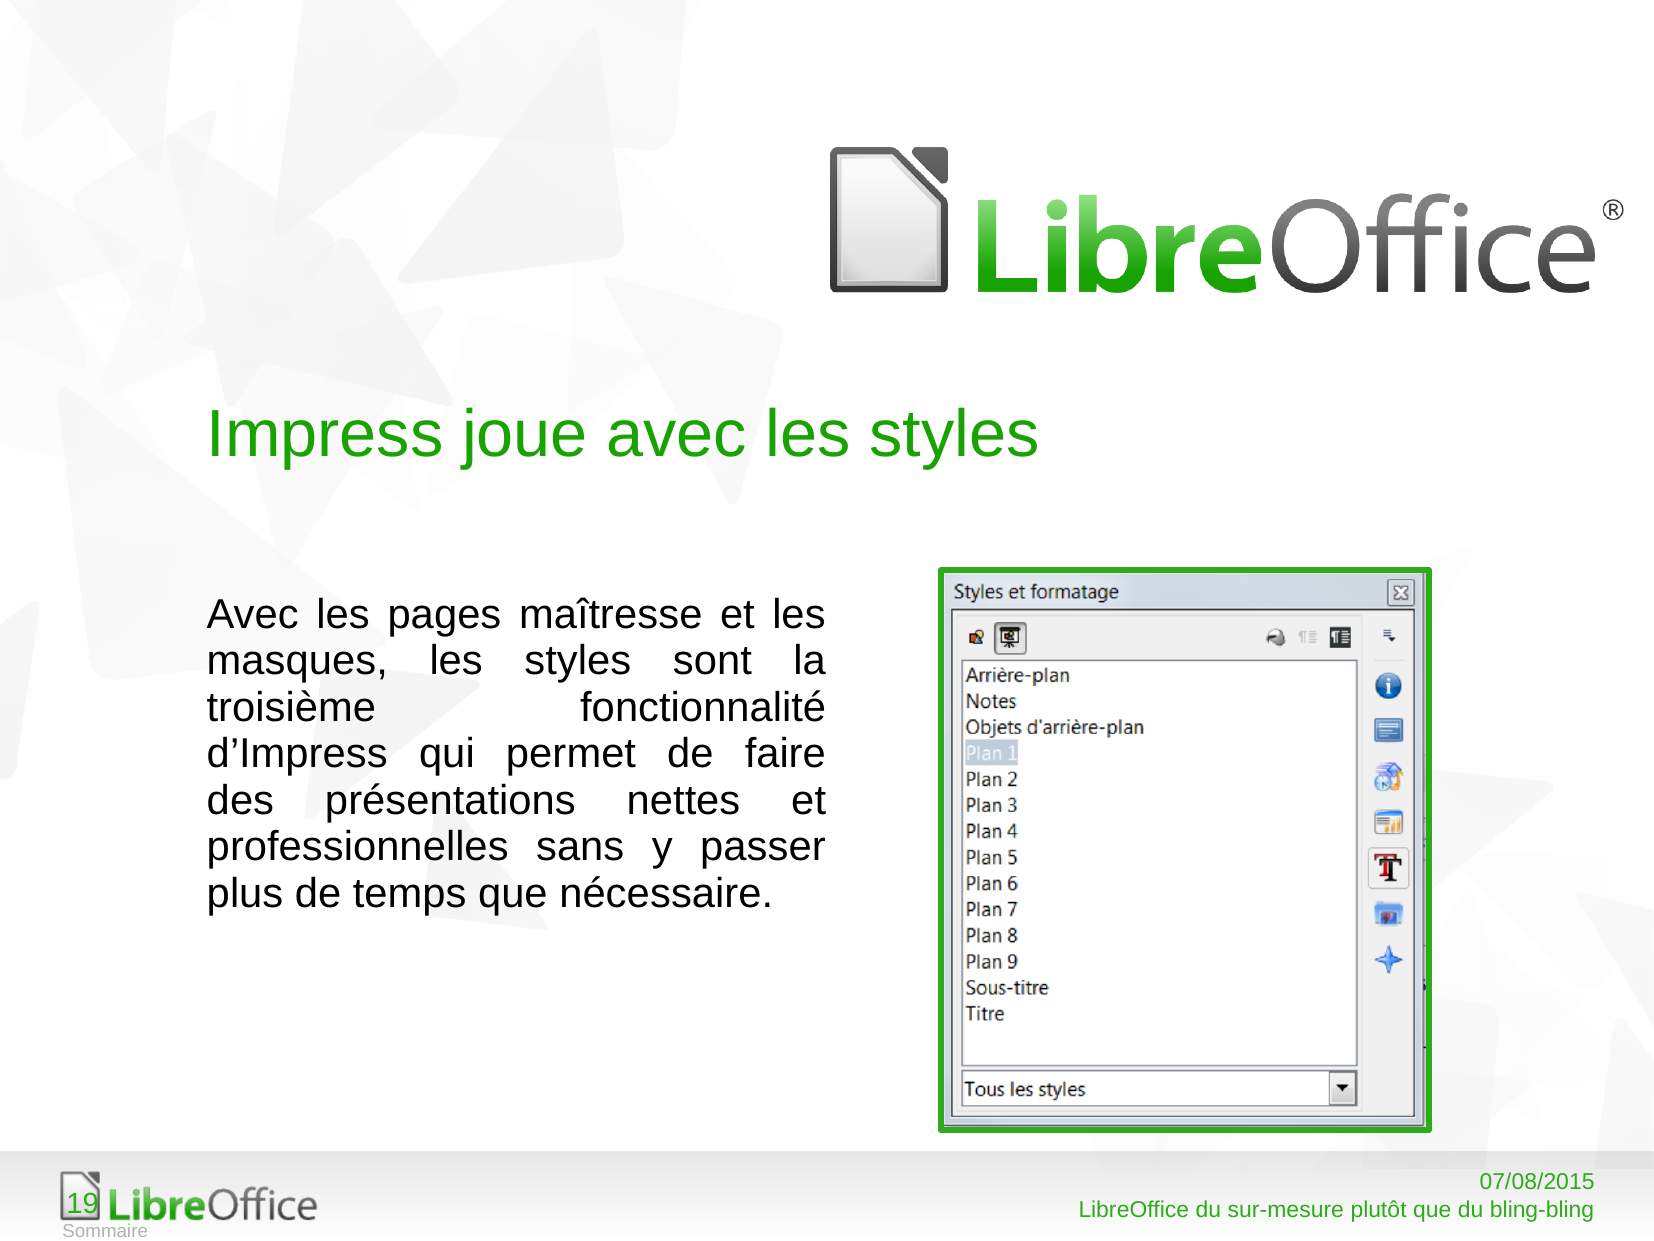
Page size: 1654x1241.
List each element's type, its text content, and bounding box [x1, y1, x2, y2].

picture [915, 548, 1654, 1169]
title Impress joue avec les styles [206, 395, 1477, 573]
picture [41, 1152, 337, 1240]
list Avec les pages maîtresse et les masques, les styles sont la troisième fonctionnalité d’Impress qui permet de faire des présentations nettes et professionnelles sans y passer plus de temps que nécessaire. [206, 590, 827, 1160]
picture [0, 0, 1654, 930]
picture [943, 572, 1426, 1127]
